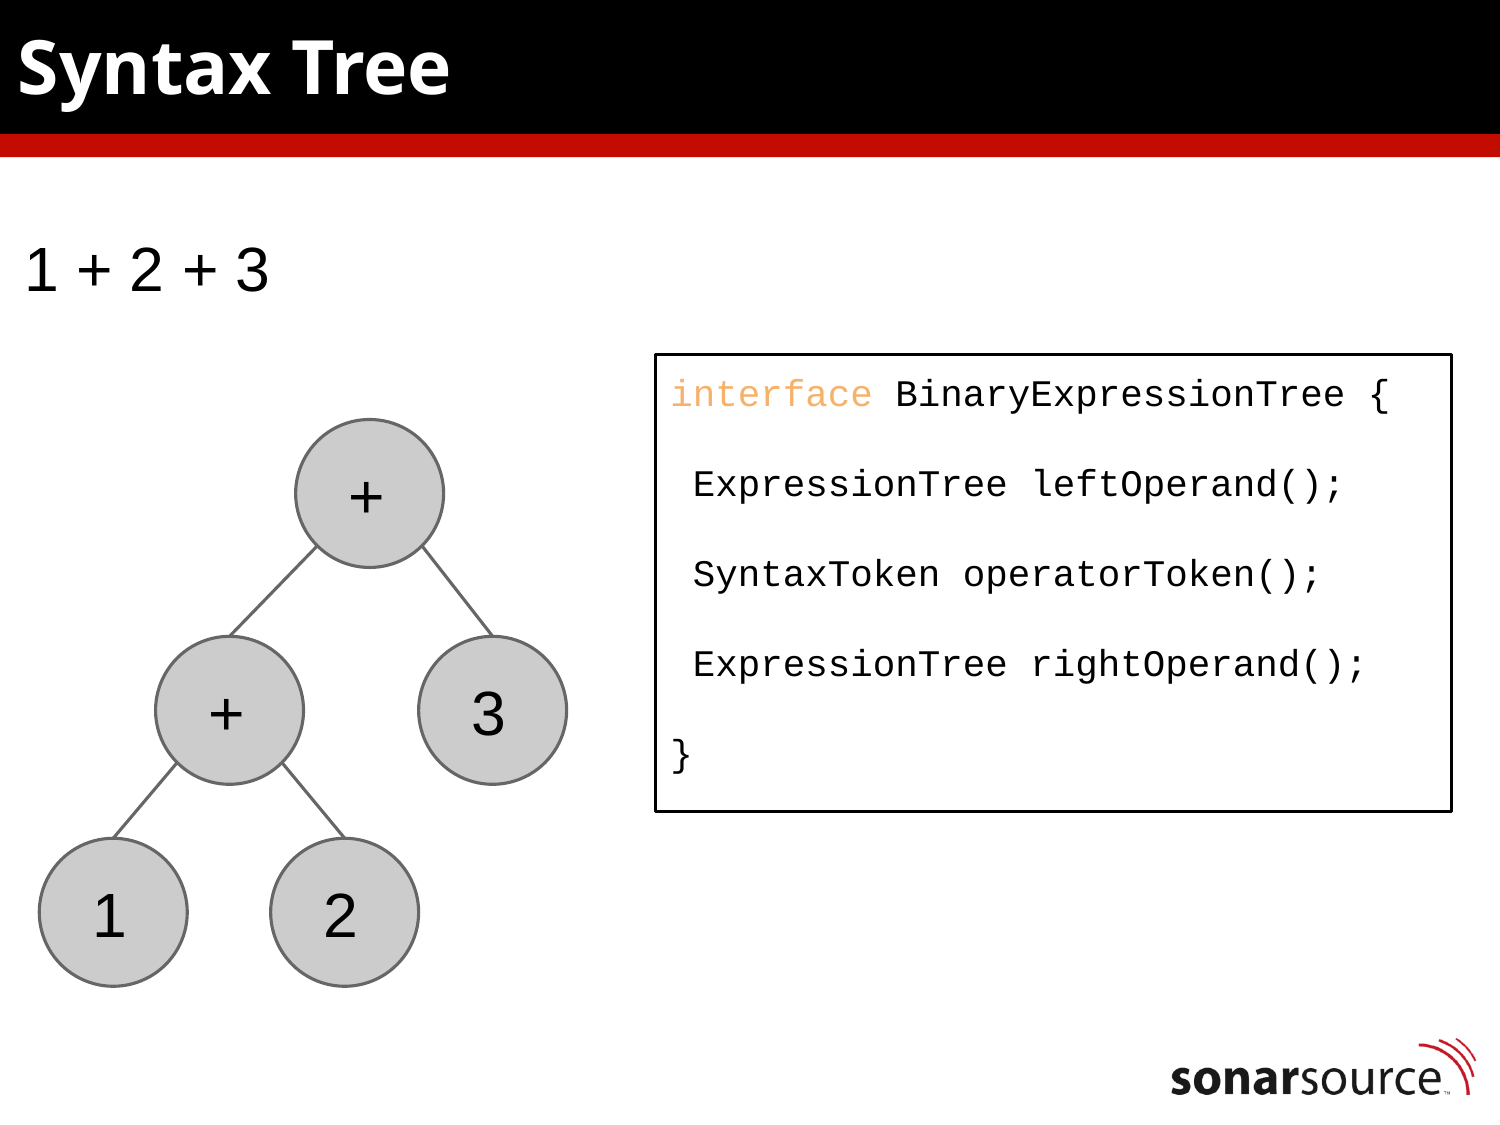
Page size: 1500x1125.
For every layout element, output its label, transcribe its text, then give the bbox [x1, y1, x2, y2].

picture [1167, 1033, 1480, 1099]
text_box 1 [39, 838, 188, 987]
text_box 3 [418, 636, 567, 785]
text_box Syntax Tree [18, 6, 1465, 123]
text_box + [295, 419, 444, 568]
text_box interface BinaryExpressionTree { ExpressionTree leftOperand(); SyntaxToken operatorToken(); ExpressionTree rightOperand(); } [655, 354, 1452, 812]
text_box + [155, 636, 304, 785]
text_box 2 [270, 838, 419, 987]
text_box 1 + 2 + 3 [9, 214, 306, 321]
